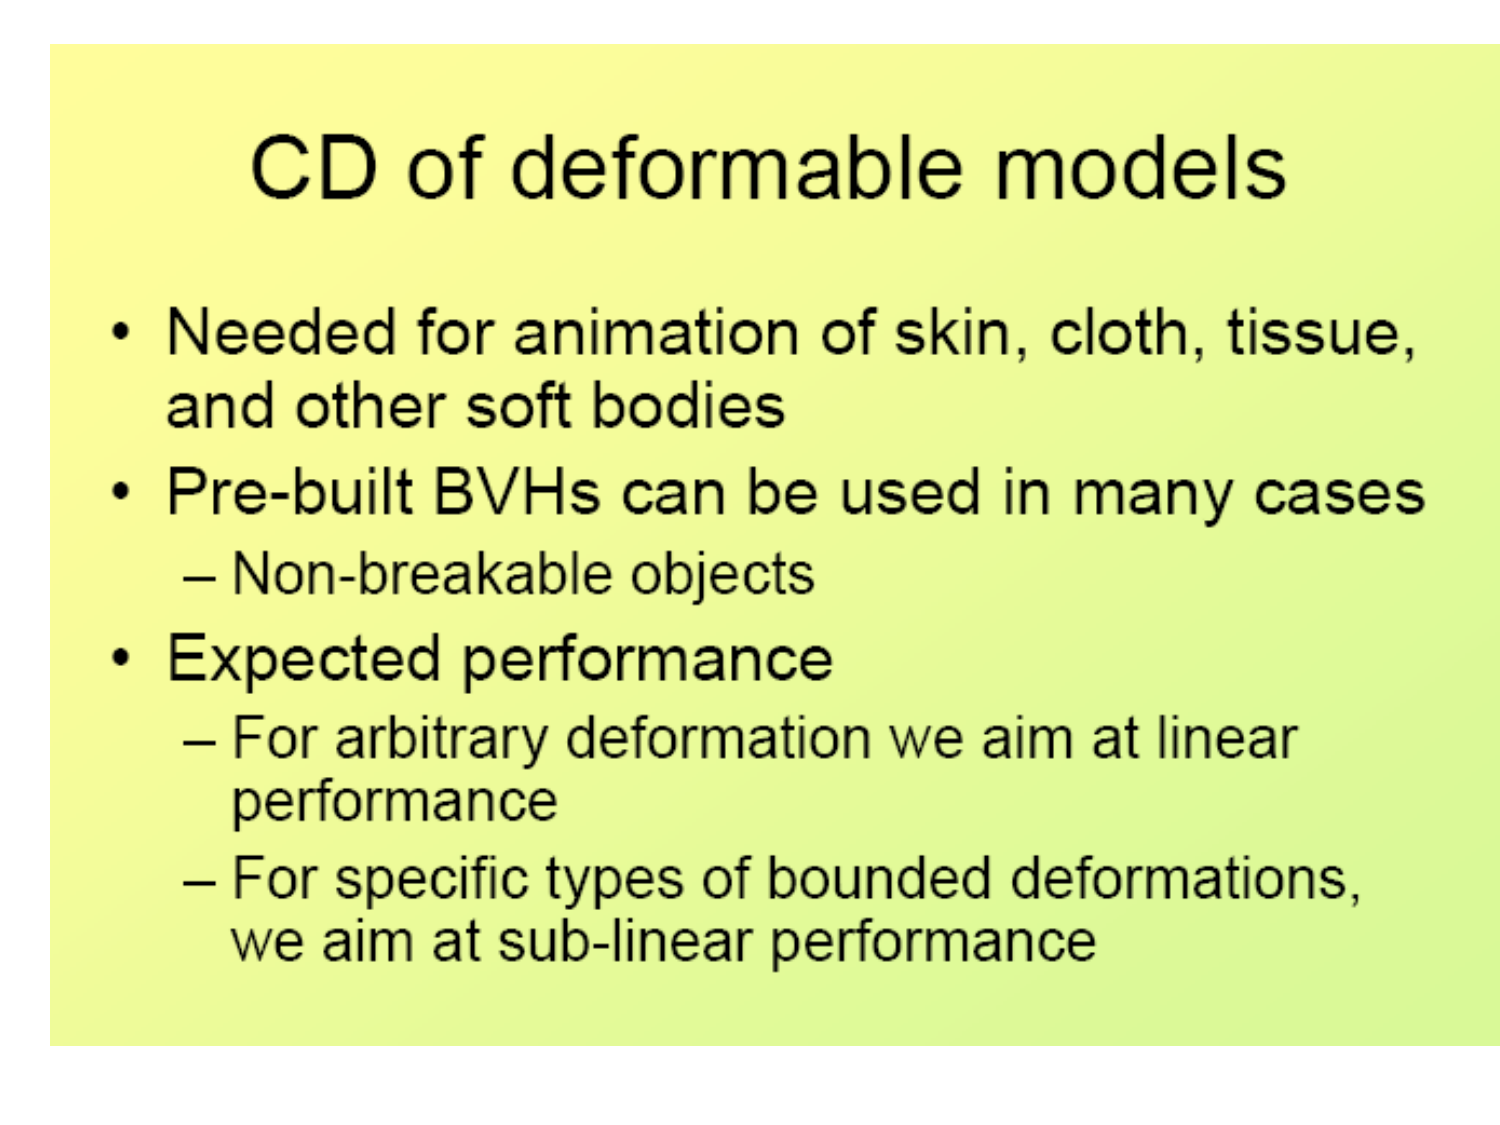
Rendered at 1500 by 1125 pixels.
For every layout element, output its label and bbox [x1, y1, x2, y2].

picture [50, 44, 1500, 1046]
